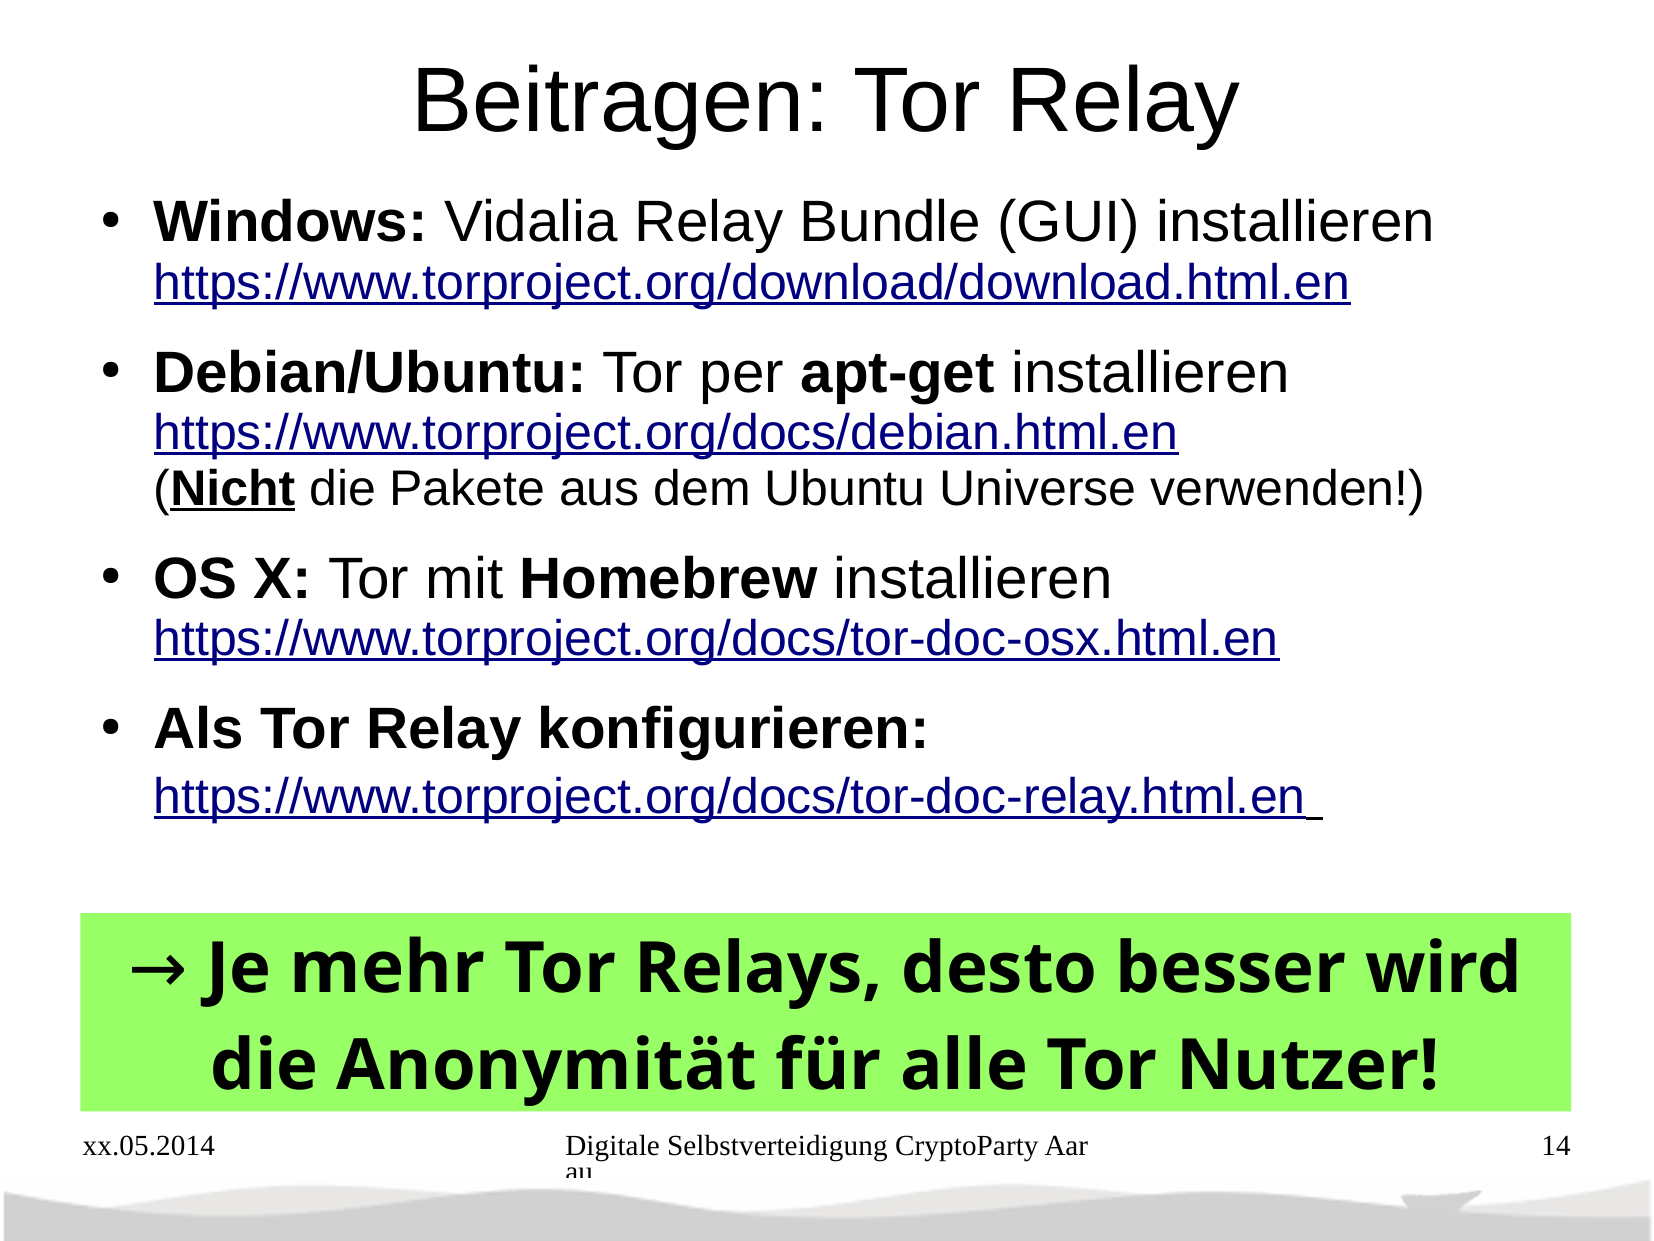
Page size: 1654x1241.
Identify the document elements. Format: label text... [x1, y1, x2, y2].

text_box → Je mehr Tor Relays, desto besser wird die Anonymität für alle Tor Nutzer! [80, 913, 1572, 1112]
picture [3, 1178, 1654, 1241]
list Windows: Vidalia Relay Bundle (GUI) installierenhttps://www.torproject.org/download/download.html.en Debian/Ubuntu: Tor per apt-get installierenhttps://www.torproject.org/docs/debian.html.en (Nicht die Pakete aus dem Ubuntu Universe verwenden!) OS X: Tor mit Homebrew installierenhttps://www.torproject.org/docs/tor-doc-osx.html.en Als Tor Relay konfigurieren:https://www.torproject.org/docs/tor-doc-relay.html.en [82, 188, 1571, 913]
title Beitragen: Tor Relay [82, 0, 1571, 188]
